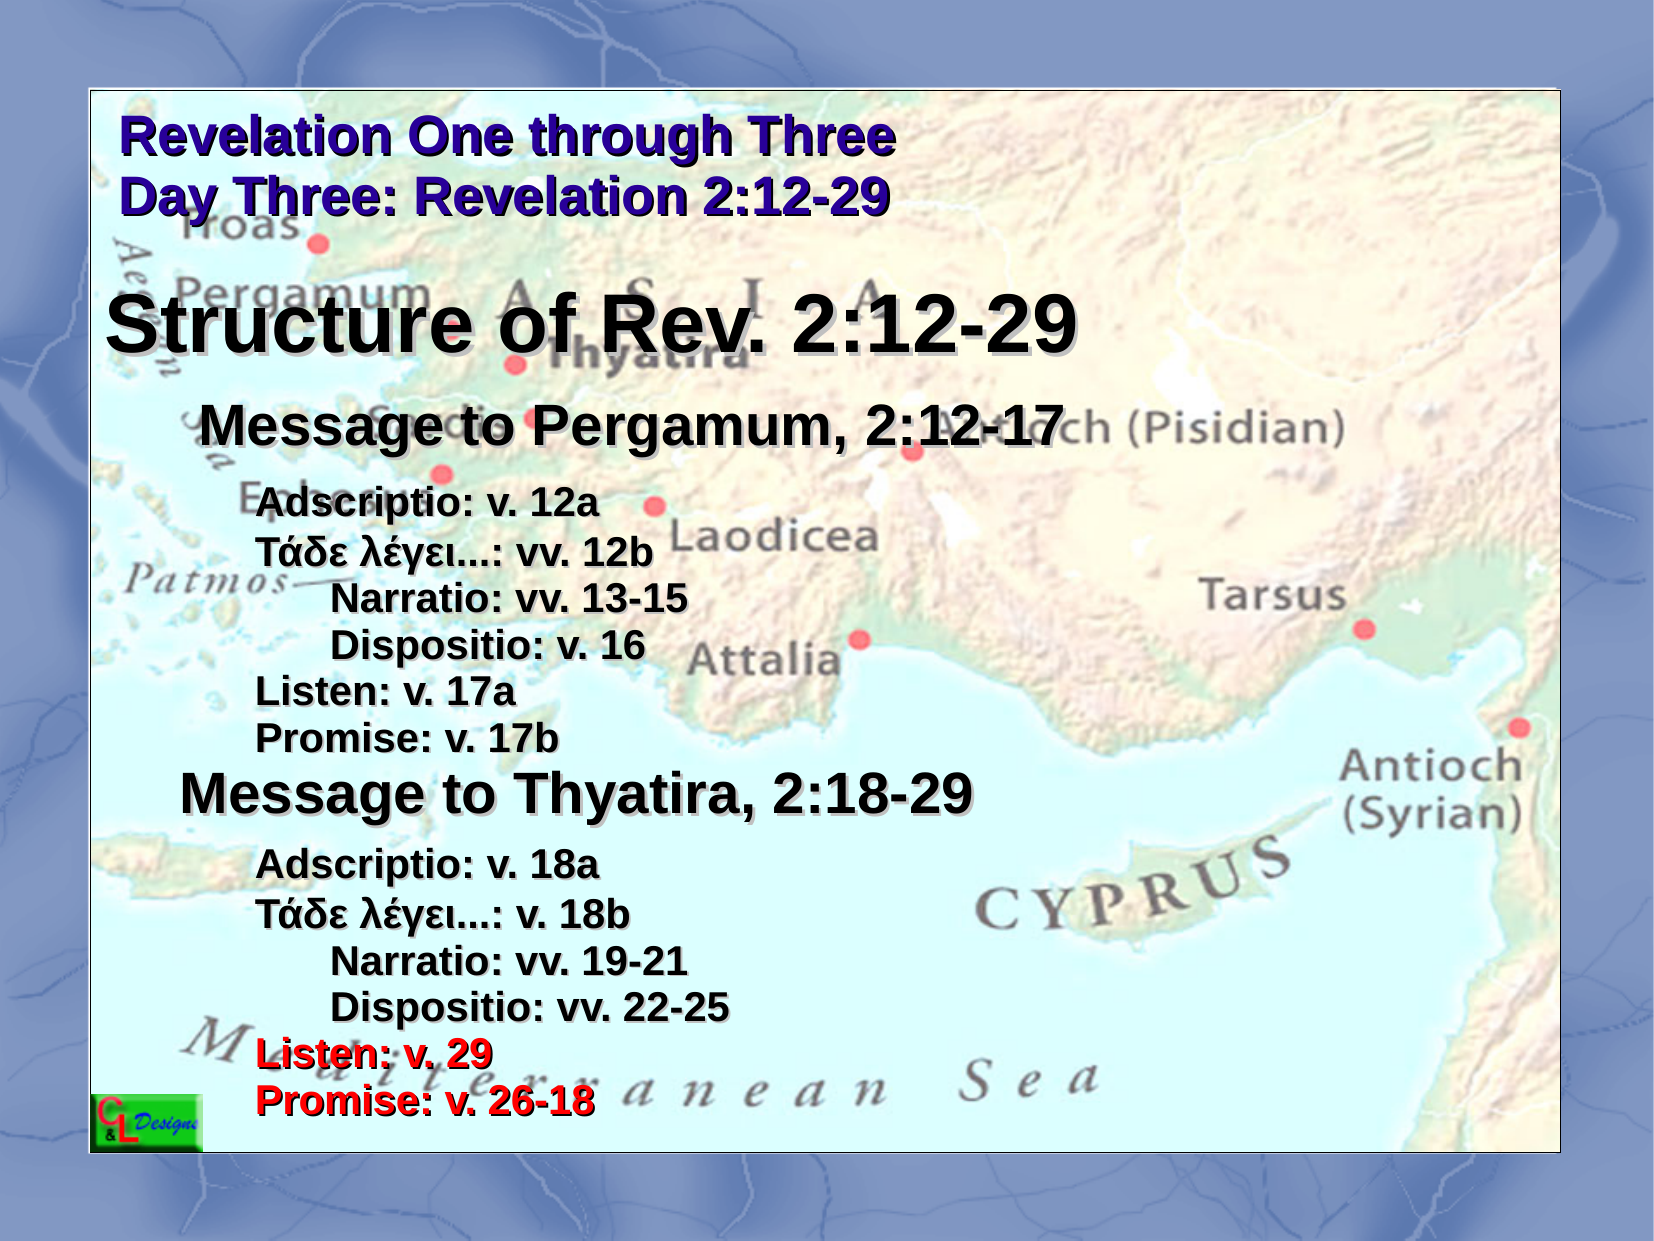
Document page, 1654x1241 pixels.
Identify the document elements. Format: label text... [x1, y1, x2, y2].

text_box Structure of Rev. 2:12-29 Message to Pergamum, 2:12-17 Adscriptio: v. 12a Τάδε λέγει...: vv. 12b Narratio: vv. 13-15 Dispositio: v. 16 Listen: v. 17a Promise: v. 17b Message to Thyatira, 2:18-29 Adscriptio: v. 18a Τάδε λέγει...: v. 18b Narratio: vv. 19-21 Dispositio: vv. 22-25 Listen: v. 29 Promise: v. 26-18 [90, 270, 1561, 1212]
picture [0, 0, 1654, 1241]
title Revelation One through Three Day Three: Revelation 2:12-29 [118, 90, 1536, 233]
text_box [105, 233, 1546, 270]
